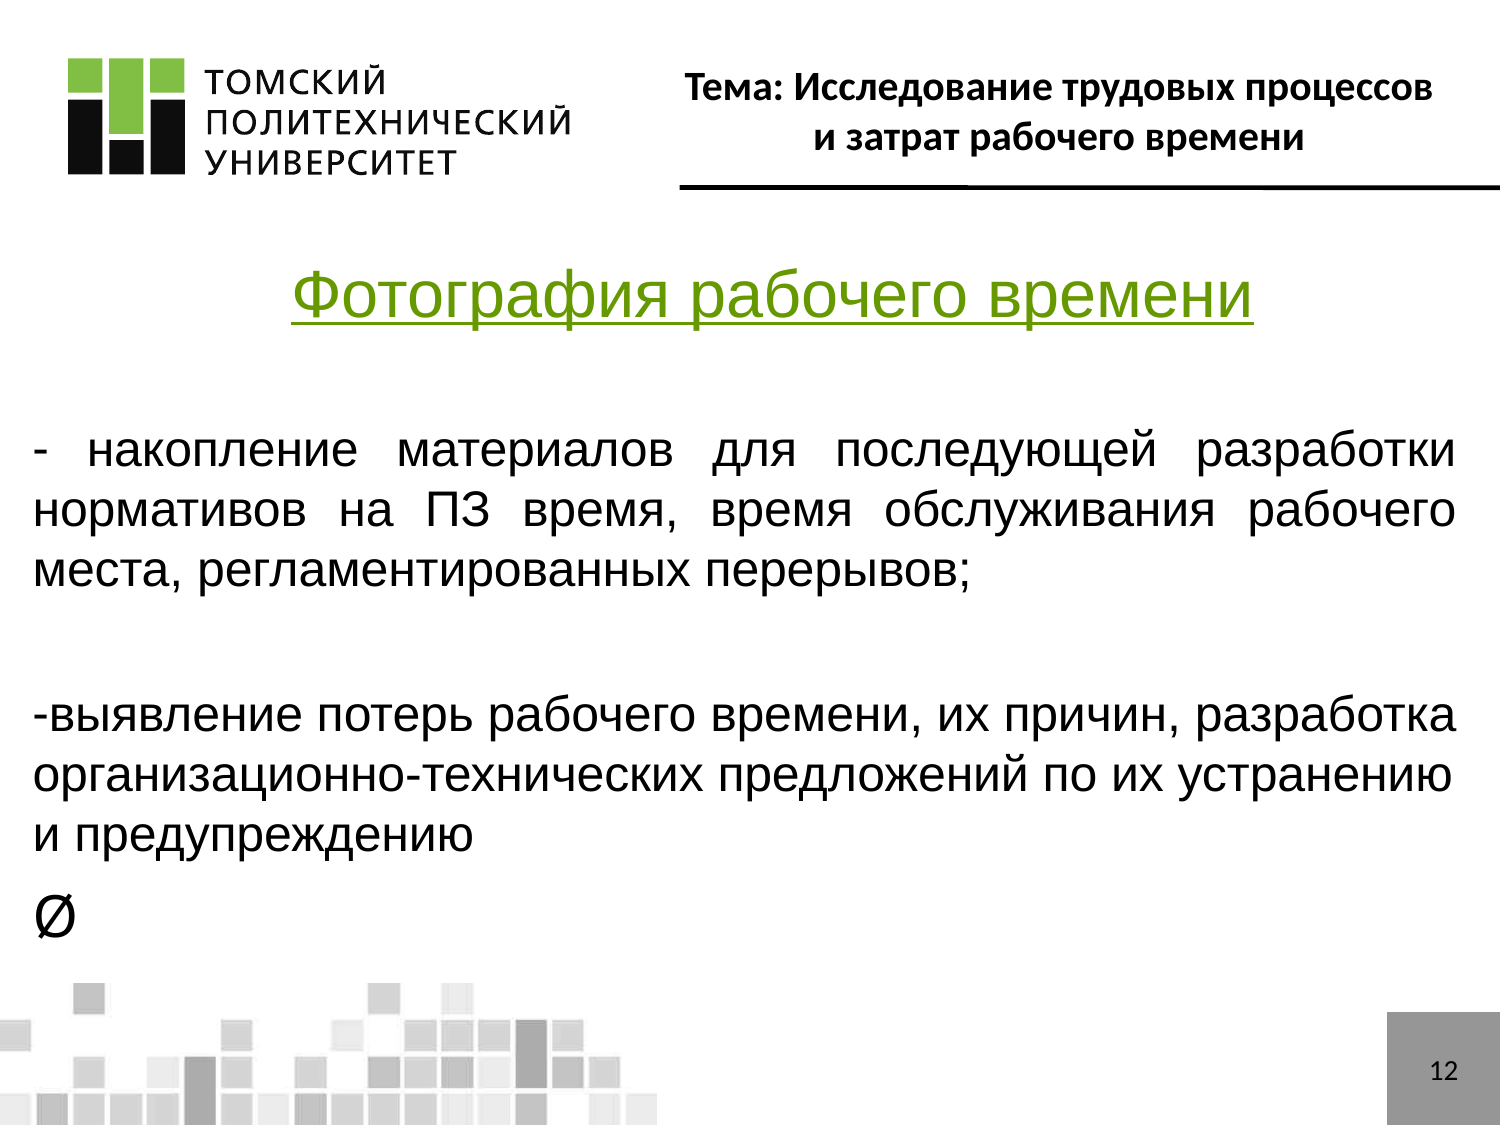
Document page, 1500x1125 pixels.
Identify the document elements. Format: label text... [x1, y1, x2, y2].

picture [0, 983, 657, 1125]
text_box [308, 150, 322, 175]
text_box [382, 110, 401, 135]
text_box [109, 140, 144, 175]
text_box [289, 110, 308, 135]
title Тема: Исследование трудовых процессов и затрат рабочего времени [656, 37, 1463, 180]
text_box [524, 110, 543, 135]
text_box [226, 69, 251, 95]
text_box [475, 109, 494, 135]
text_box [433, 110, 449, 135]
text_box [68, 99, 103, 175]
text_box [336, 110, 351, 135]
text_box [408, 110, 428, 135]
text_box [256, 69, 284, 95]
text_box [232, 109, 256, 135]
text_box [555, 104, 565, 109]
text_box [365, 69, 384, 95]
text_box [338, 69, 358, 95]
text_box [499, 110, 519, 135]
text_box [313, 69, 334, 95]
text_box [258, 150, 278, 175]
text_box 12 [1387, 1012, 1500, 1125]
text_box [109, 58, 144, 134]
text_box [419, 150, 434, 175]
text_box [369, 64, 380, 69]
text_box [204, 69, 224, 95]
text_box [372, 150, 391, 175]
text_box [437, 150, 457, 175]
text_box [348, 150, 367, 176]
text_box [354, 110, 378, 135]
text_box [150, 99, 185, 175]
text_box [207, 110, 227, 135]
text_box [396, 150, 415, 175]
text_box [232, 150, 251, 175]
text_box [455, 110, 470, 135]
text_box [328, 150, 345, 175]
text_box [260, 110, 282, 135]
text_box [68, 58, 103, 93]
text_box [289, 69, 309, 95]
text_box [312, 110, 332, 135]
text_box [150, 58, 185, 93]
text_box [550, 110, 570, 135]
text_box [285, 150, 301, 175]
list Фотография рабочего времени накопление материалов для последующей разработки нормативов на ПЗ время, время обслуживания рабочего места, регламентированных перерывов; выявление потерь рабочего времени, их причин, разработка организационно-технических предложений по их устранению и предупреждению [17, 243, 1483, 965]
text_box [204, 150, 228, 175]
